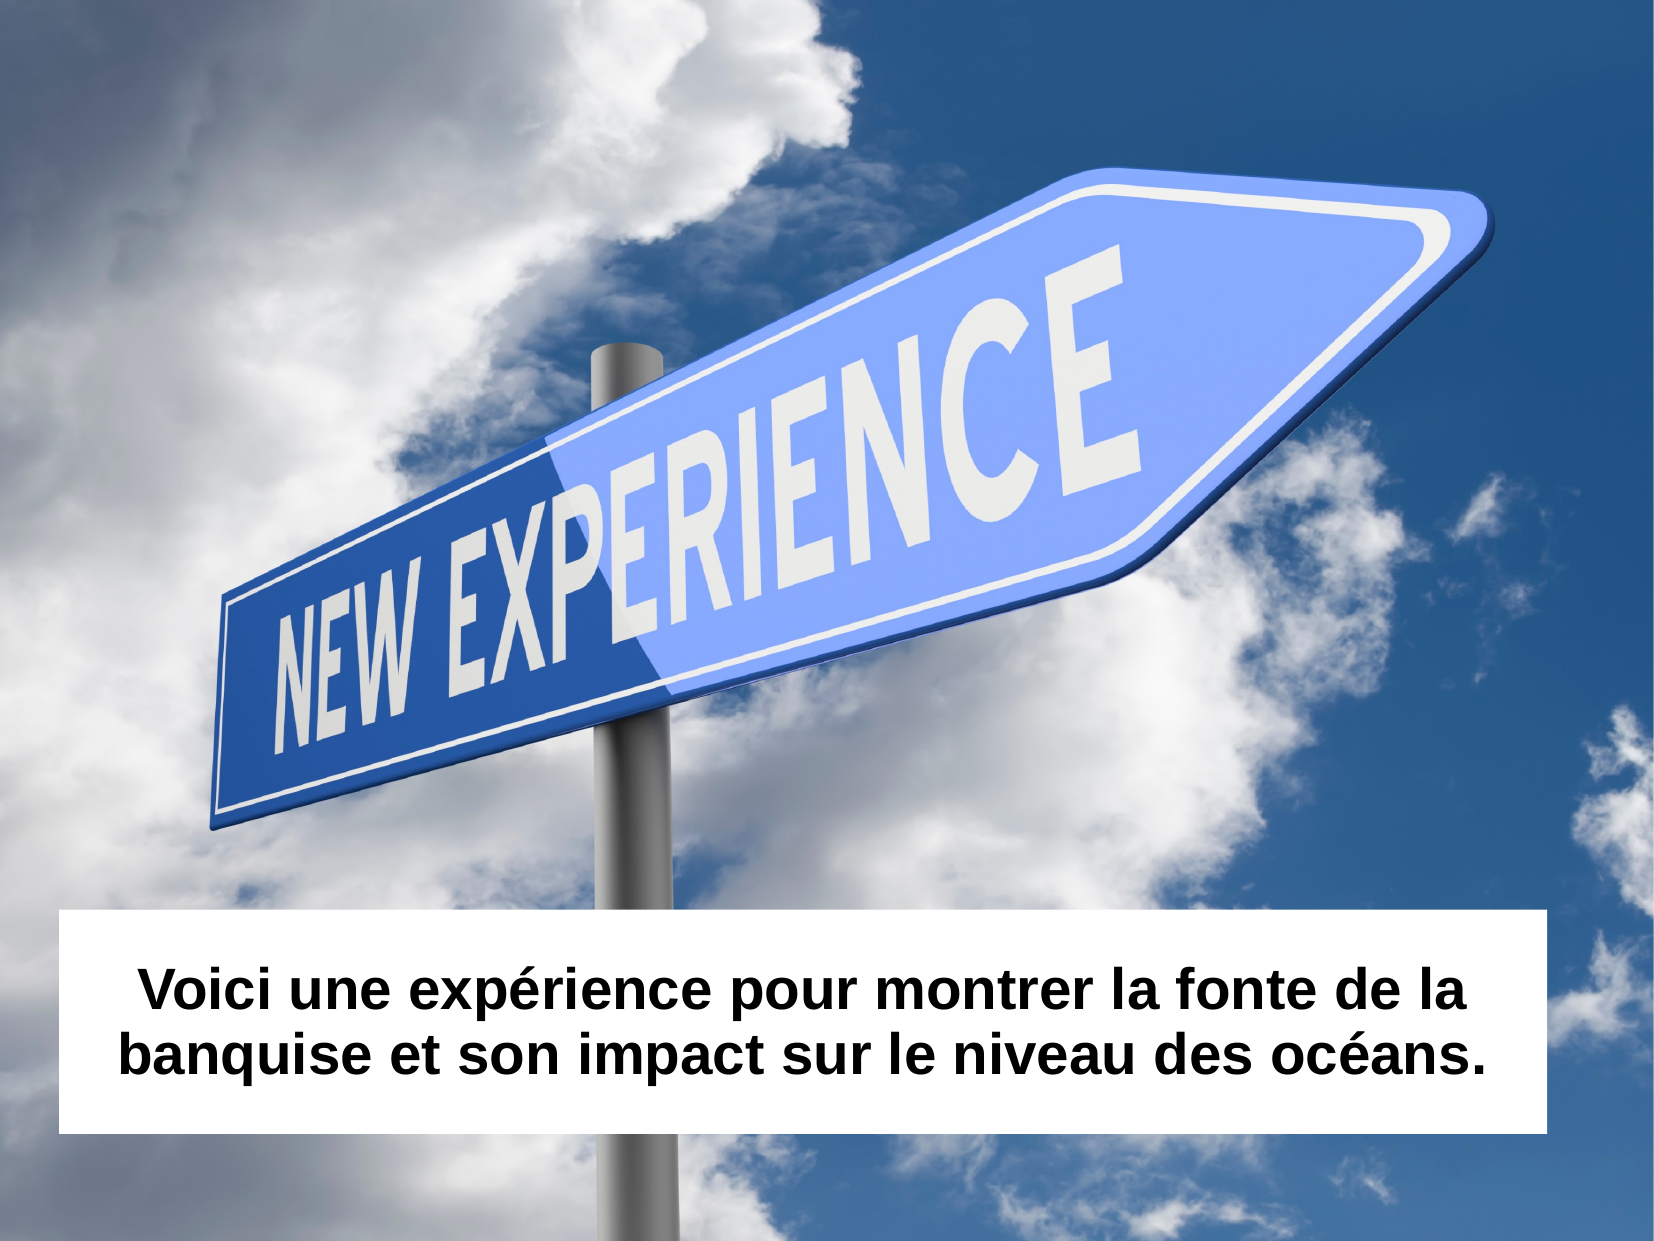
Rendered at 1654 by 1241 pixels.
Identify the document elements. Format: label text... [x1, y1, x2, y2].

title Voici une expérience pour montrer la fonte de la banquise et son impact sur le niveau des océans. [59, 909, 1548, 1134]
picture [0, 0, 1654, 1241]
